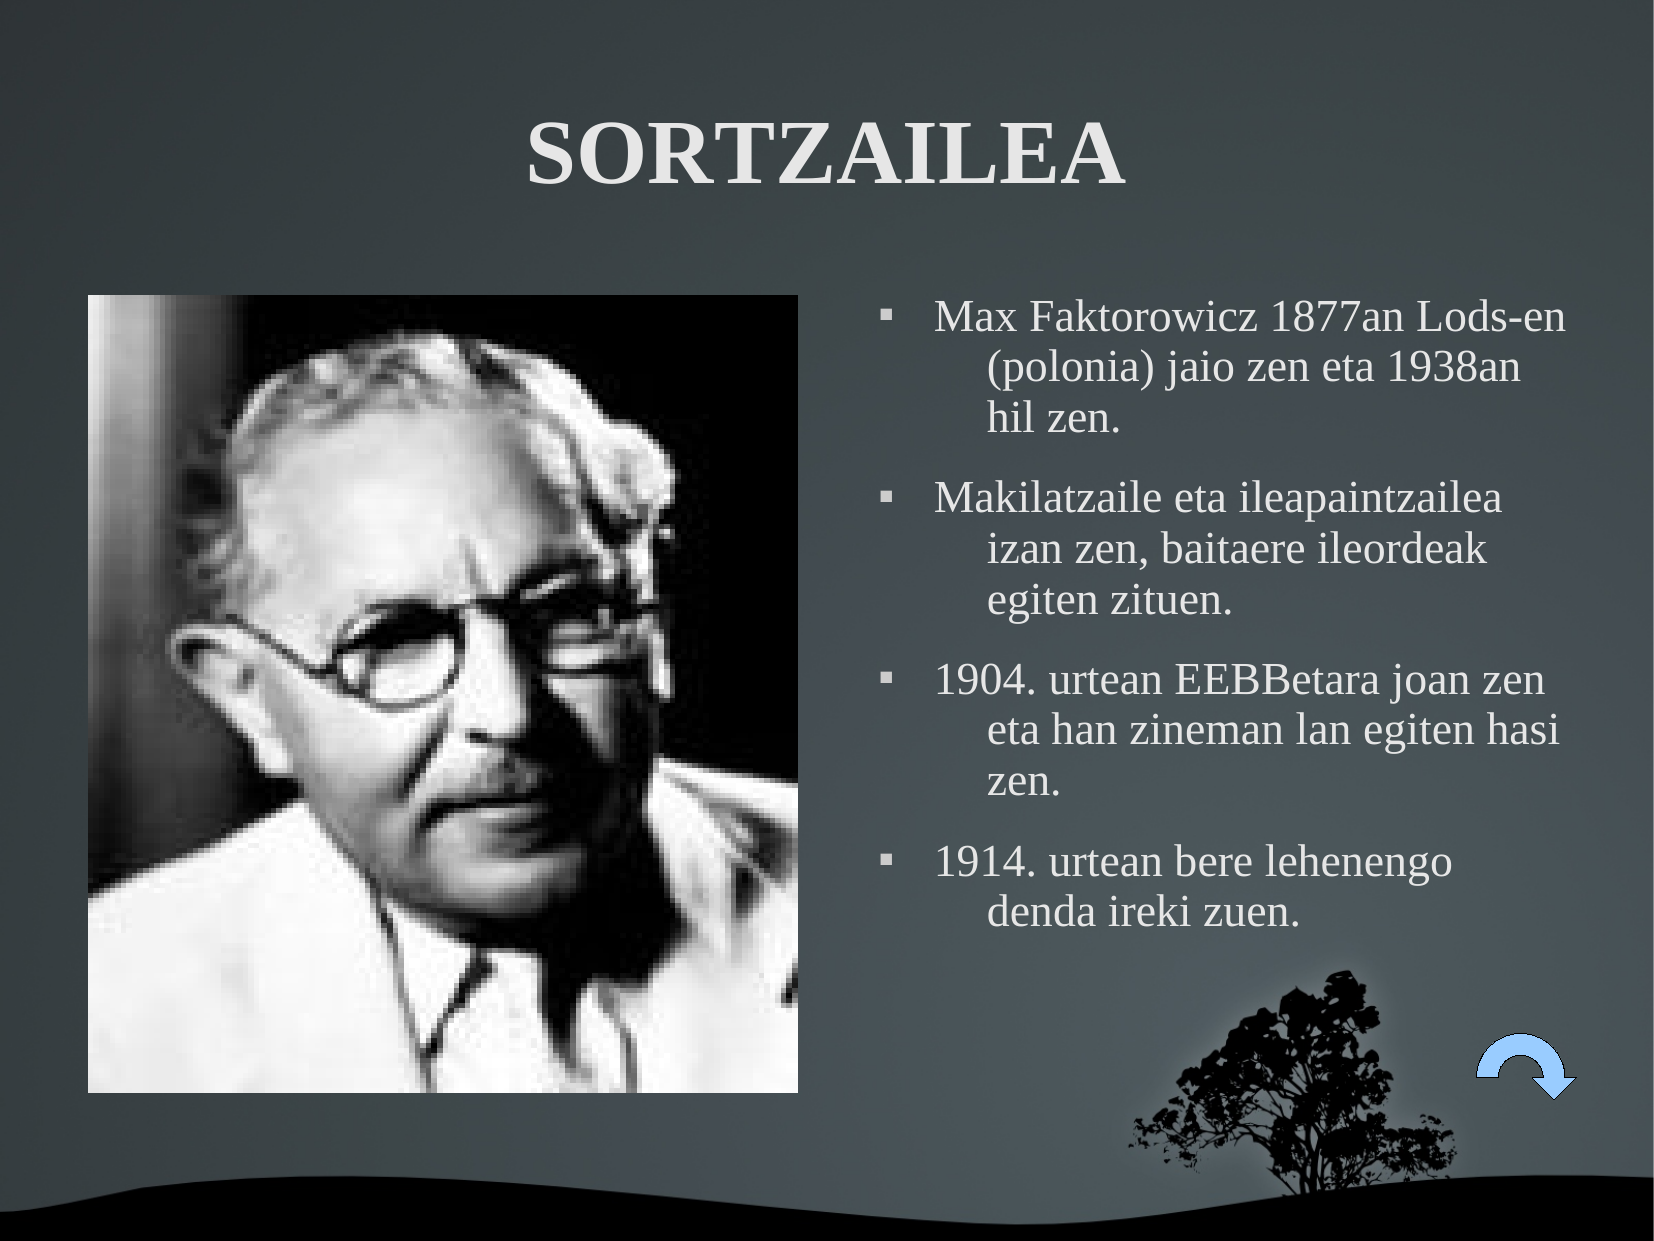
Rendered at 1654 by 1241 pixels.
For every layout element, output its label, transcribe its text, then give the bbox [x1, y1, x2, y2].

picture [0, 0, 1654, 1241]
title SORTZAILEA [82, 49, 1571, 257]
text_box [1476, 1033, 1577, 1100]
list Max Faktorowicz 1877an Lods-en (polonia) jaio zen eta 1938an hil zen. Makilatzaile eta ileapaintzailea izan zen, baitaere ileordeak egiten zituen. 1904. urtean EEBBetara joan zen eta han zineman lan egiten hasi zen. 1914. urtean bere lehenengo denda ireki zuen. [845, 290, 1572, 1094]
